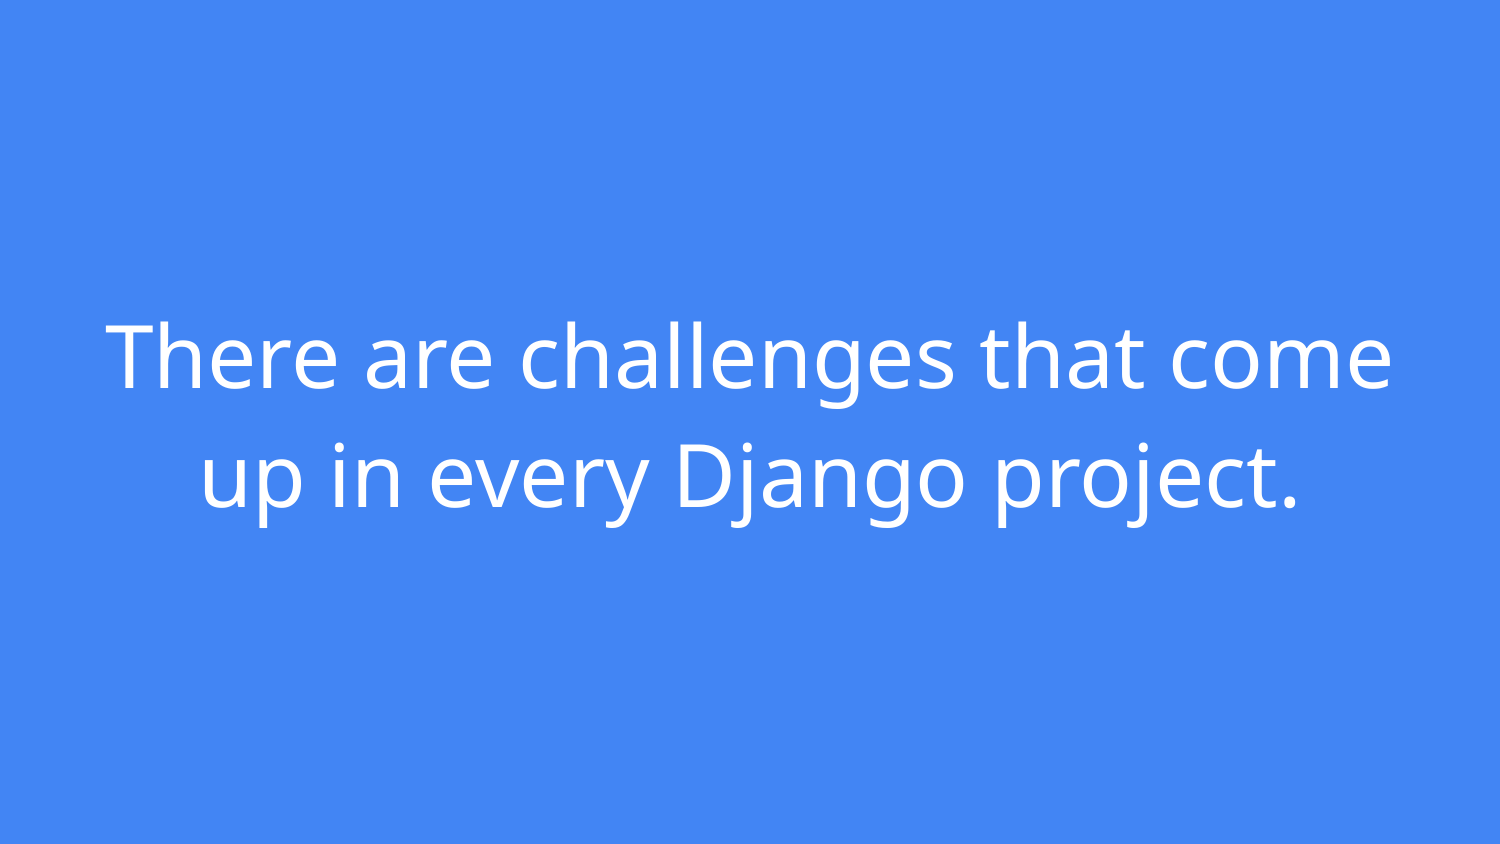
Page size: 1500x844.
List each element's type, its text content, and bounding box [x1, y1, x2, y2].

title There are challenges that come up in every Django project. [75, 58, 1425, 771]
